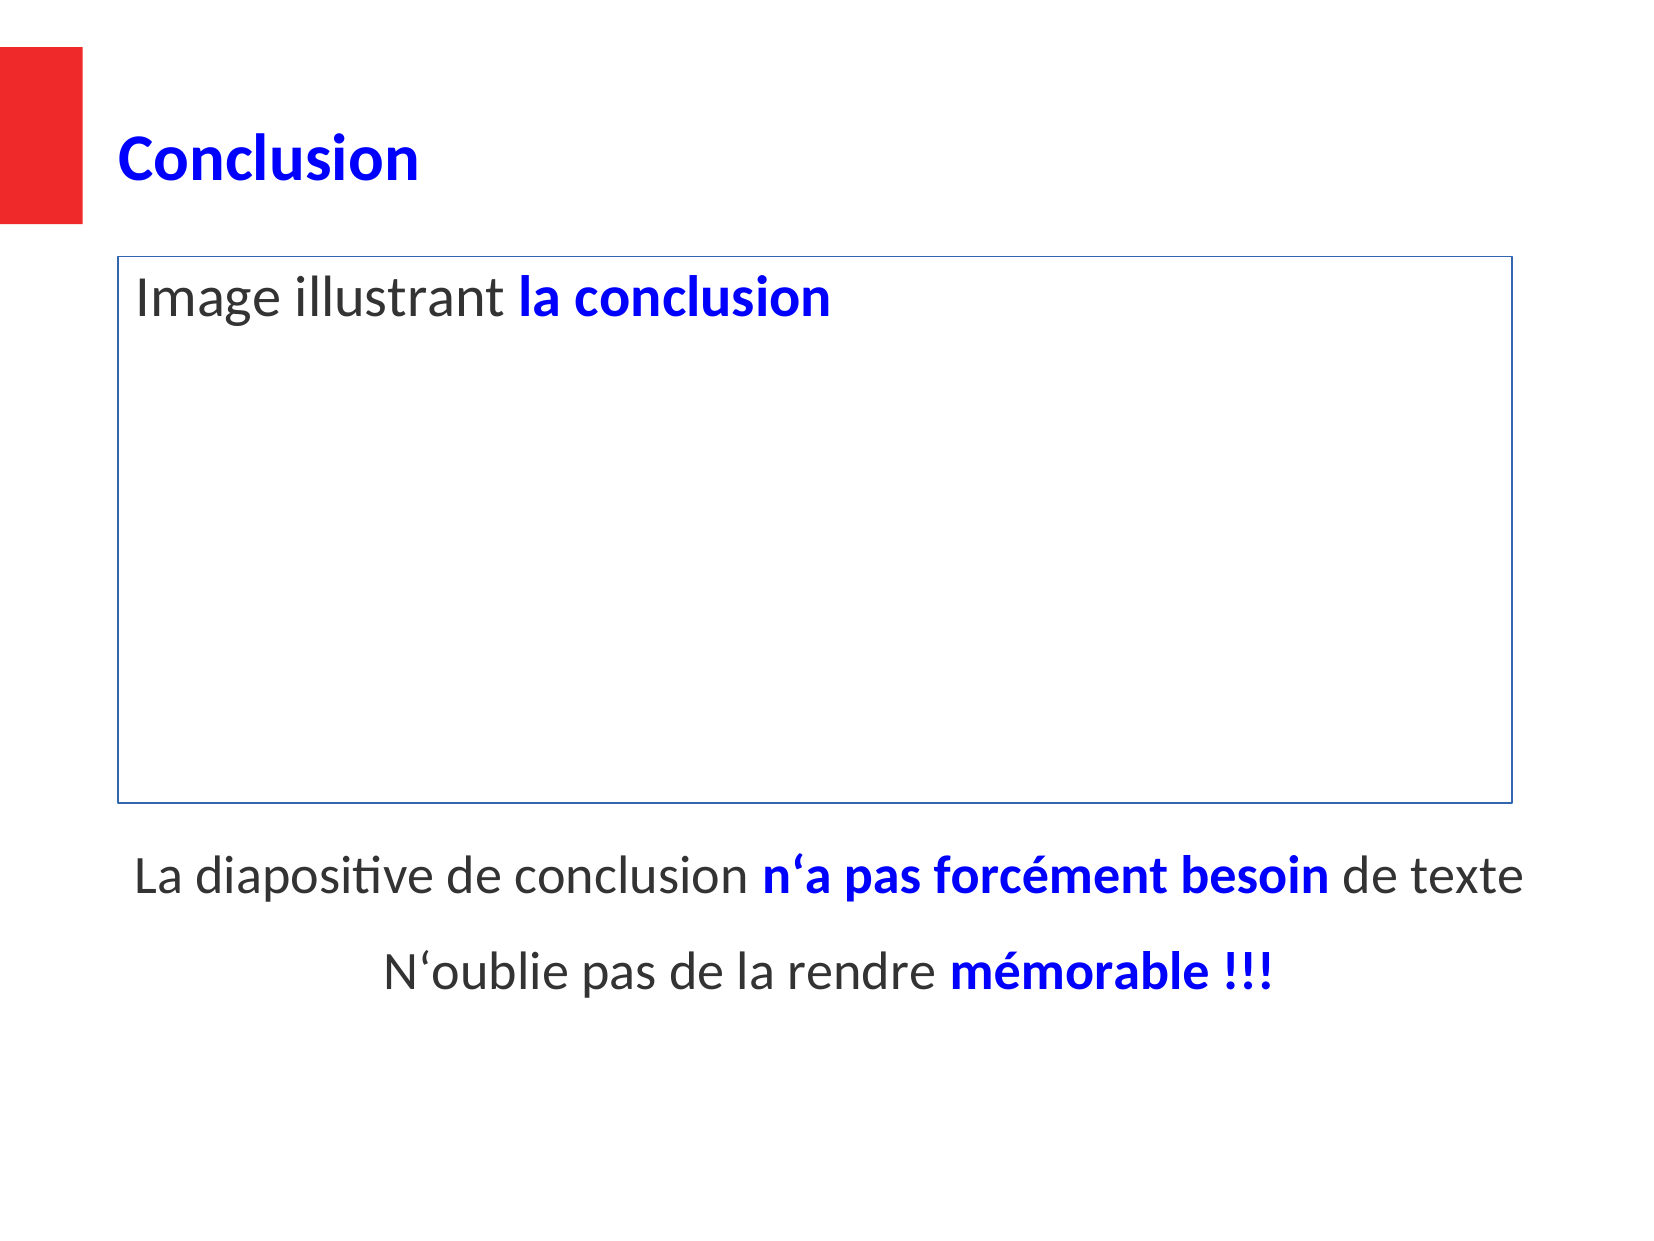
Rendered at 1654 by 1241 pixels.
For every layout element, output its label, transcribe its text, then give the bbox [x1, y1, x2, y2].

text_box Image illustrant la conclusion [118, 256, 1512, 804]
text_box La diapositive de conclusion n‘a pas forcément besoin de texte N‘oublie pas de la rendre mémorable !!! [47, 838, 1595, 1052]
title Conclusion [118, 49, 1571, 257]
